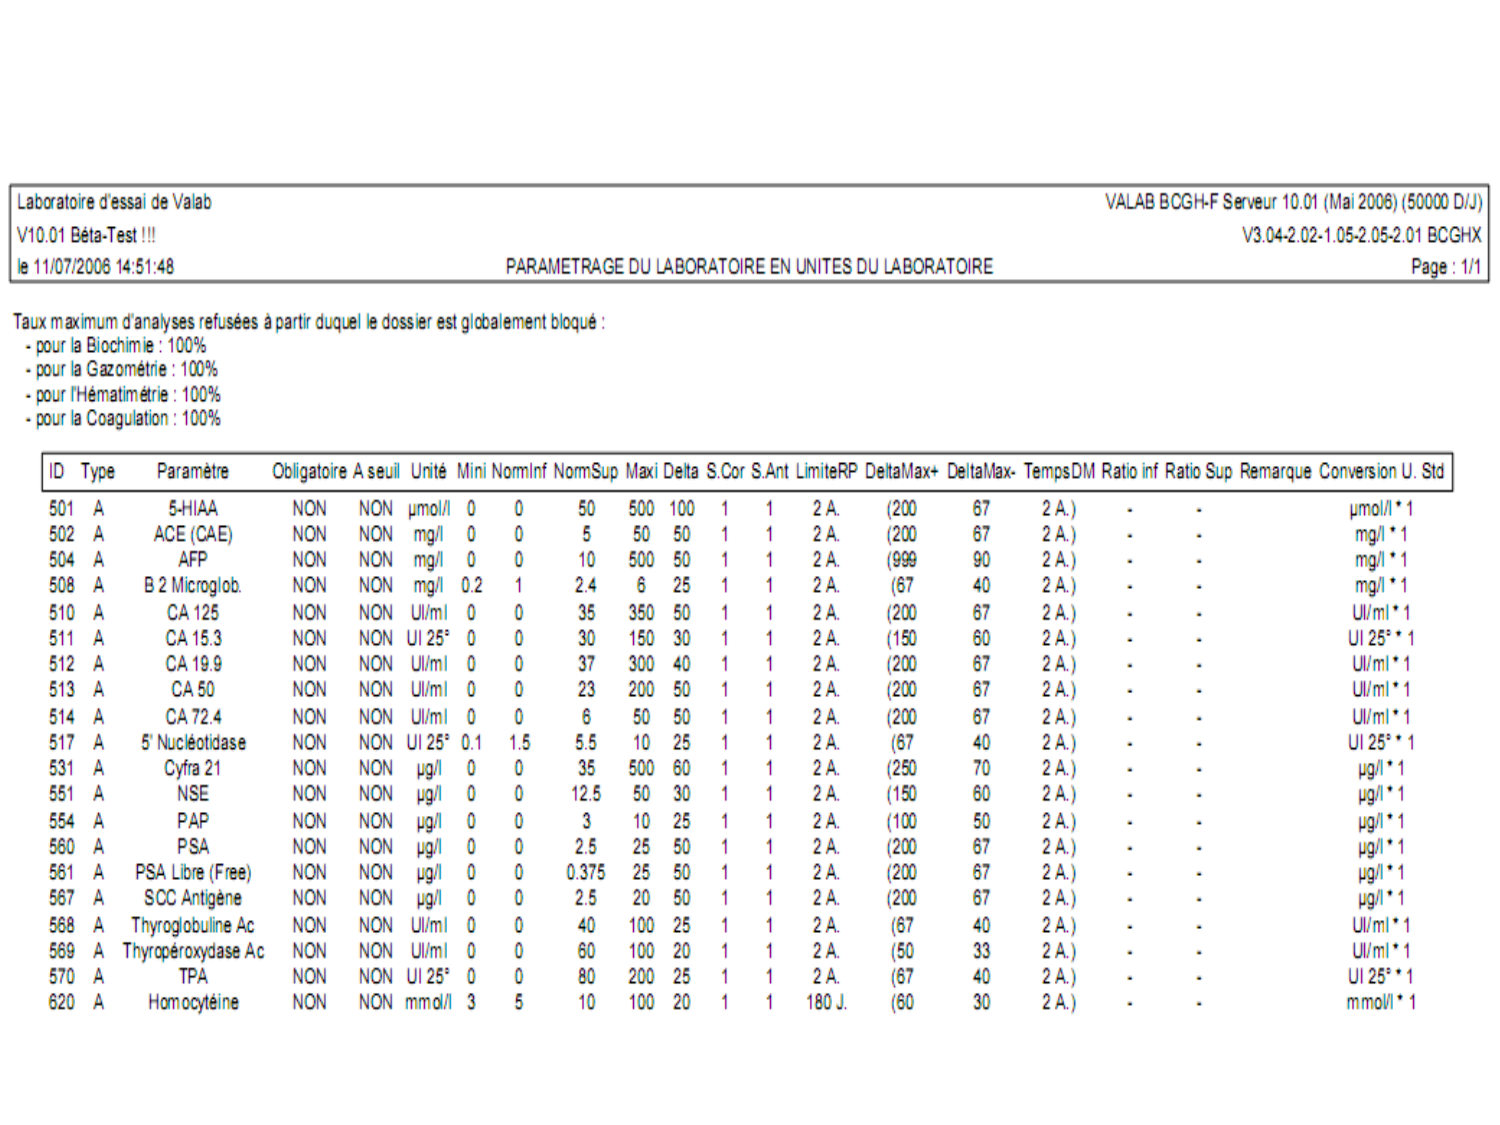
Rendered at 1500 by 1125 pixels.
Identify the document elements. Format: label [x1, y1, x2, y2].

picture [0, 172, 1500, 1047]
